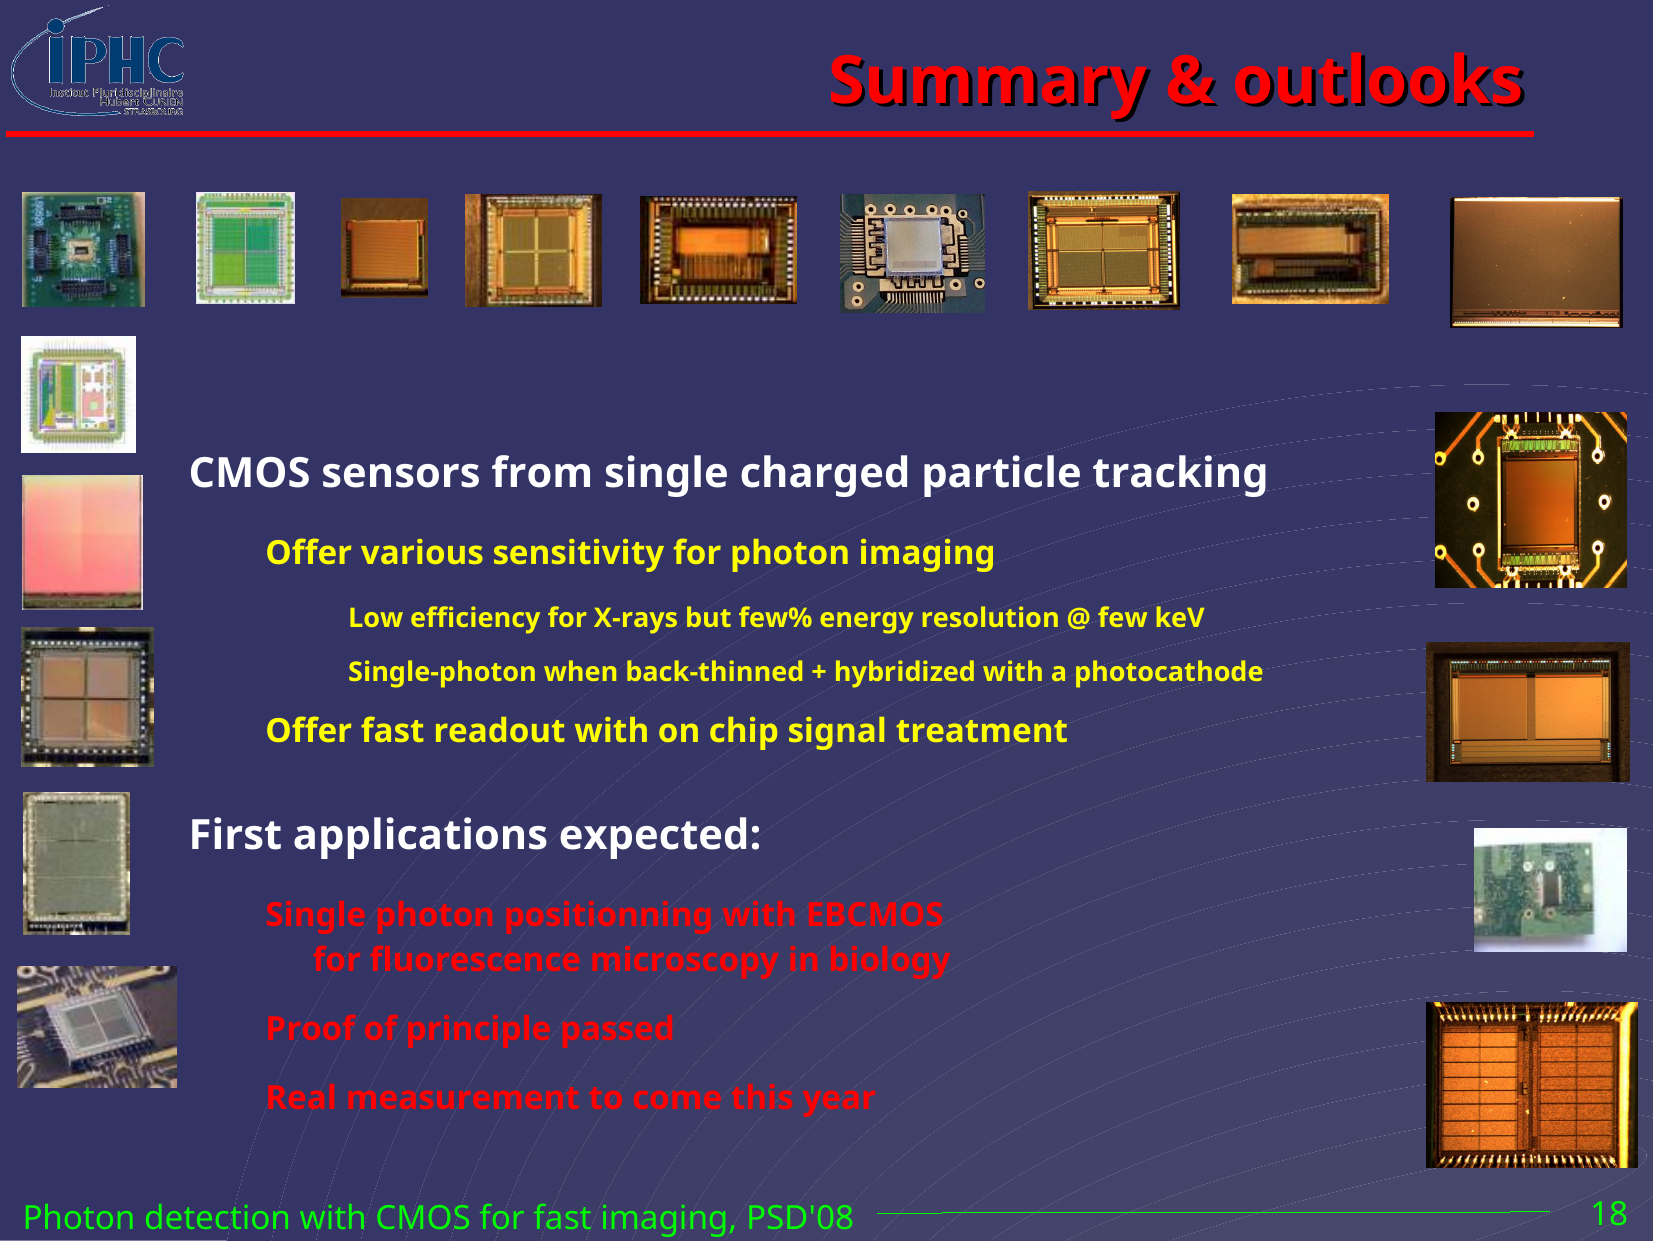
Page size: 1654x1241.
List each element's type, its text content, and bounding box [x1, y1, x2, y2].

picture [23, 792, 130, 935]
picture [196, 192, 295, 304]
picture [1232, 194, 1389, 304]
picture [21, 336, 136, 454]
picture [10, 5, 184, 116]
title Summary & outlooks [168, 31, 1525, 123]
picture [1426, 642, 1630, 782]
picture [1426, 1002, 1638, 1168]
picture [465, 194, 602, 307]
picture [1028, 191, 1180, 310]
picture [1474, 828, 1627, 952]
picture [840, 194, 985, 313]
picture [341, 198, 428, 298]
picture [21, 627, 154, 767]
picture [640, 196, 797, 304]
picture [17, 966, 177, 1088]
list CMOS sensors from single charged particle tracking Offer various sensitivity for photon imaging Low efficiency for X-rays but few% energy resolution @ few keV Single-photon when back-thinned + hybridized with a photocathode Offer fast readout with on chip signal treatment First applications expected: Single photon positionning with EBCMOS for fluorescence microscopy in biology Proof of principle passed Real measurement to come this year [171, 414, 1420, 1081]
picture [1450, 197, 1623, 328]
picture [22, 192, 145, 307]
picture [1435, 412, 1627, 588]
picture [22, 475, 143, 610]
